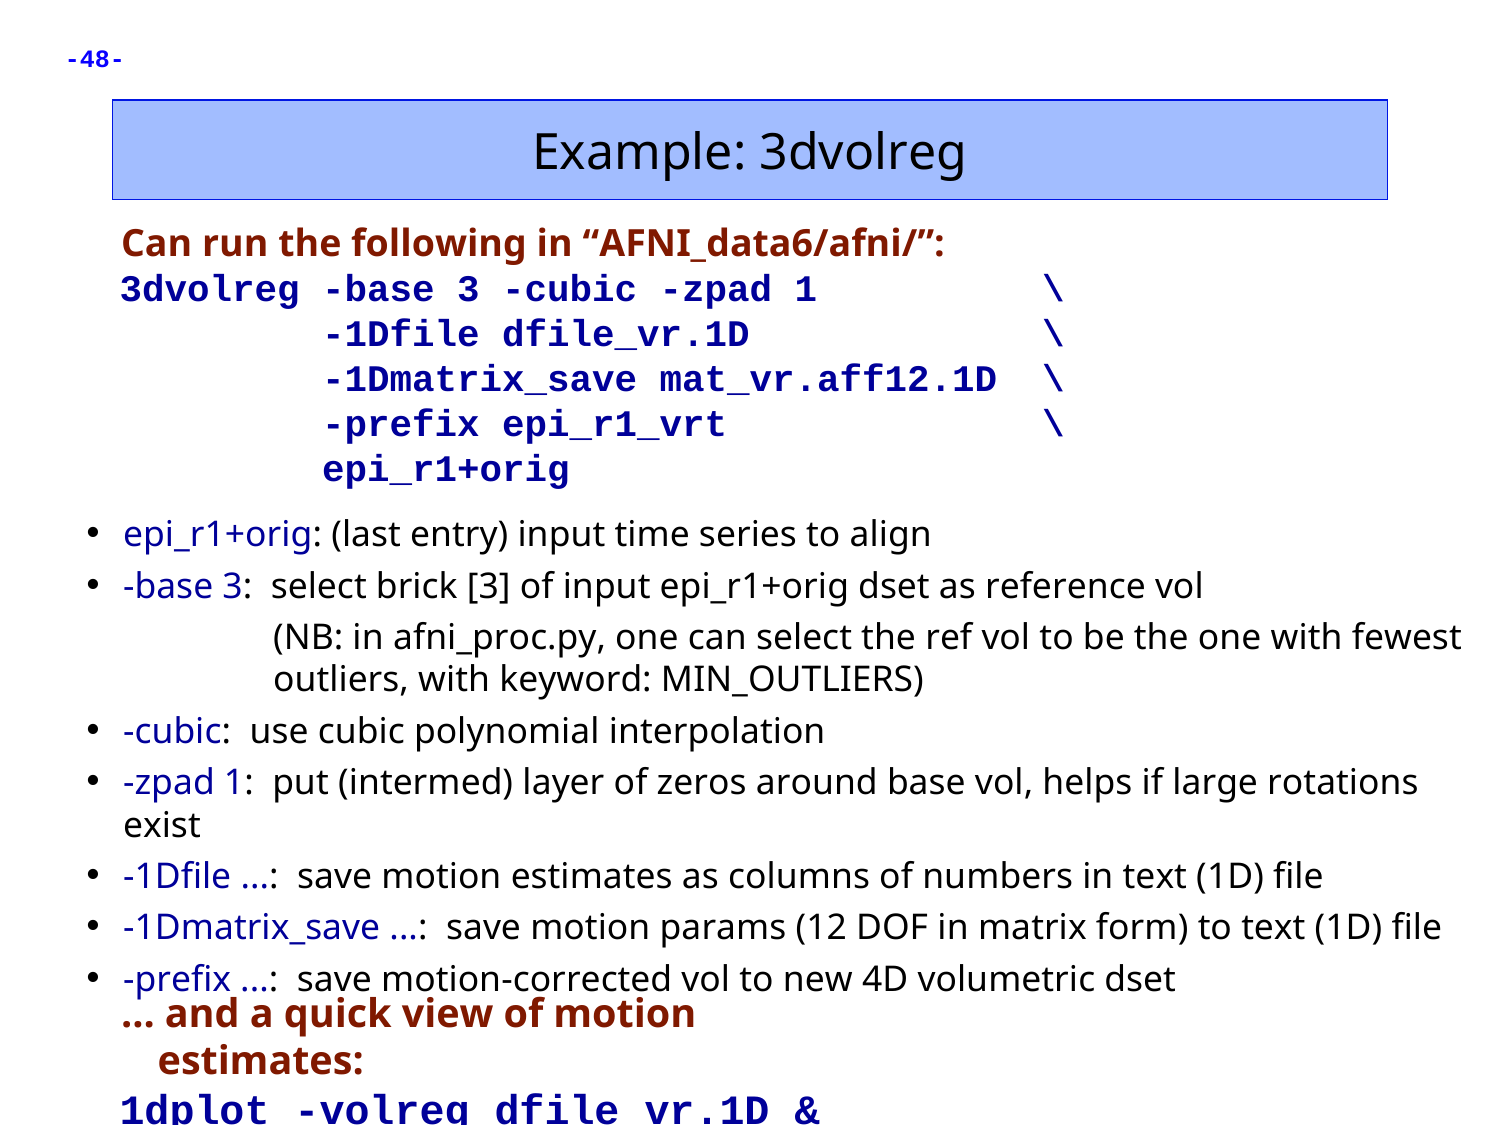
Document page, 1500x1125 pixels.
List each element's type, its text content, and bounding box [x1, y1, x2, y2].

text_box epi_r1+orig: (last entry) input time series to align -base 3: select brick [3] of input epi_r1+orig dset as reference vol (NB: in afni_proc.py, one can select the ref vol to be the one with fewest outliers, with keyword: MIN_OUTLIERS) -cubic: use cubic polynomial interpolation -zpad 1: put (intermed) layer of zeros around base vol, helps if large rotations exist -1Dfile ...: save motion estimates as columns of numbers in text (1D) file -1Dmatrix_save ...: save motion params (12 DOF in matrix form) to text (1D) file -prefix ...: save motion-corrected vol to new 4D volumetric dset [70, 503, 1500, 1042]
text_box Can run the following in “AFNI_data6/afni/”: 3dvolreg -base 3 -cubic -zpad 1 \ -1Dfile dfile_vr.1D \ -1Dmatrix_save mat_vr.aff12.1D \ -prefix epi_r1_vrt \ epi_r1+orig [104, 211, 1216, 497]
text_box ... and a quick view of motion estimates: 1dplot -volreg dfile_vr.1D & [104, 980, 918, 1100]
text_box Example: 3dvolreg [112, 99, 1388, 200]
